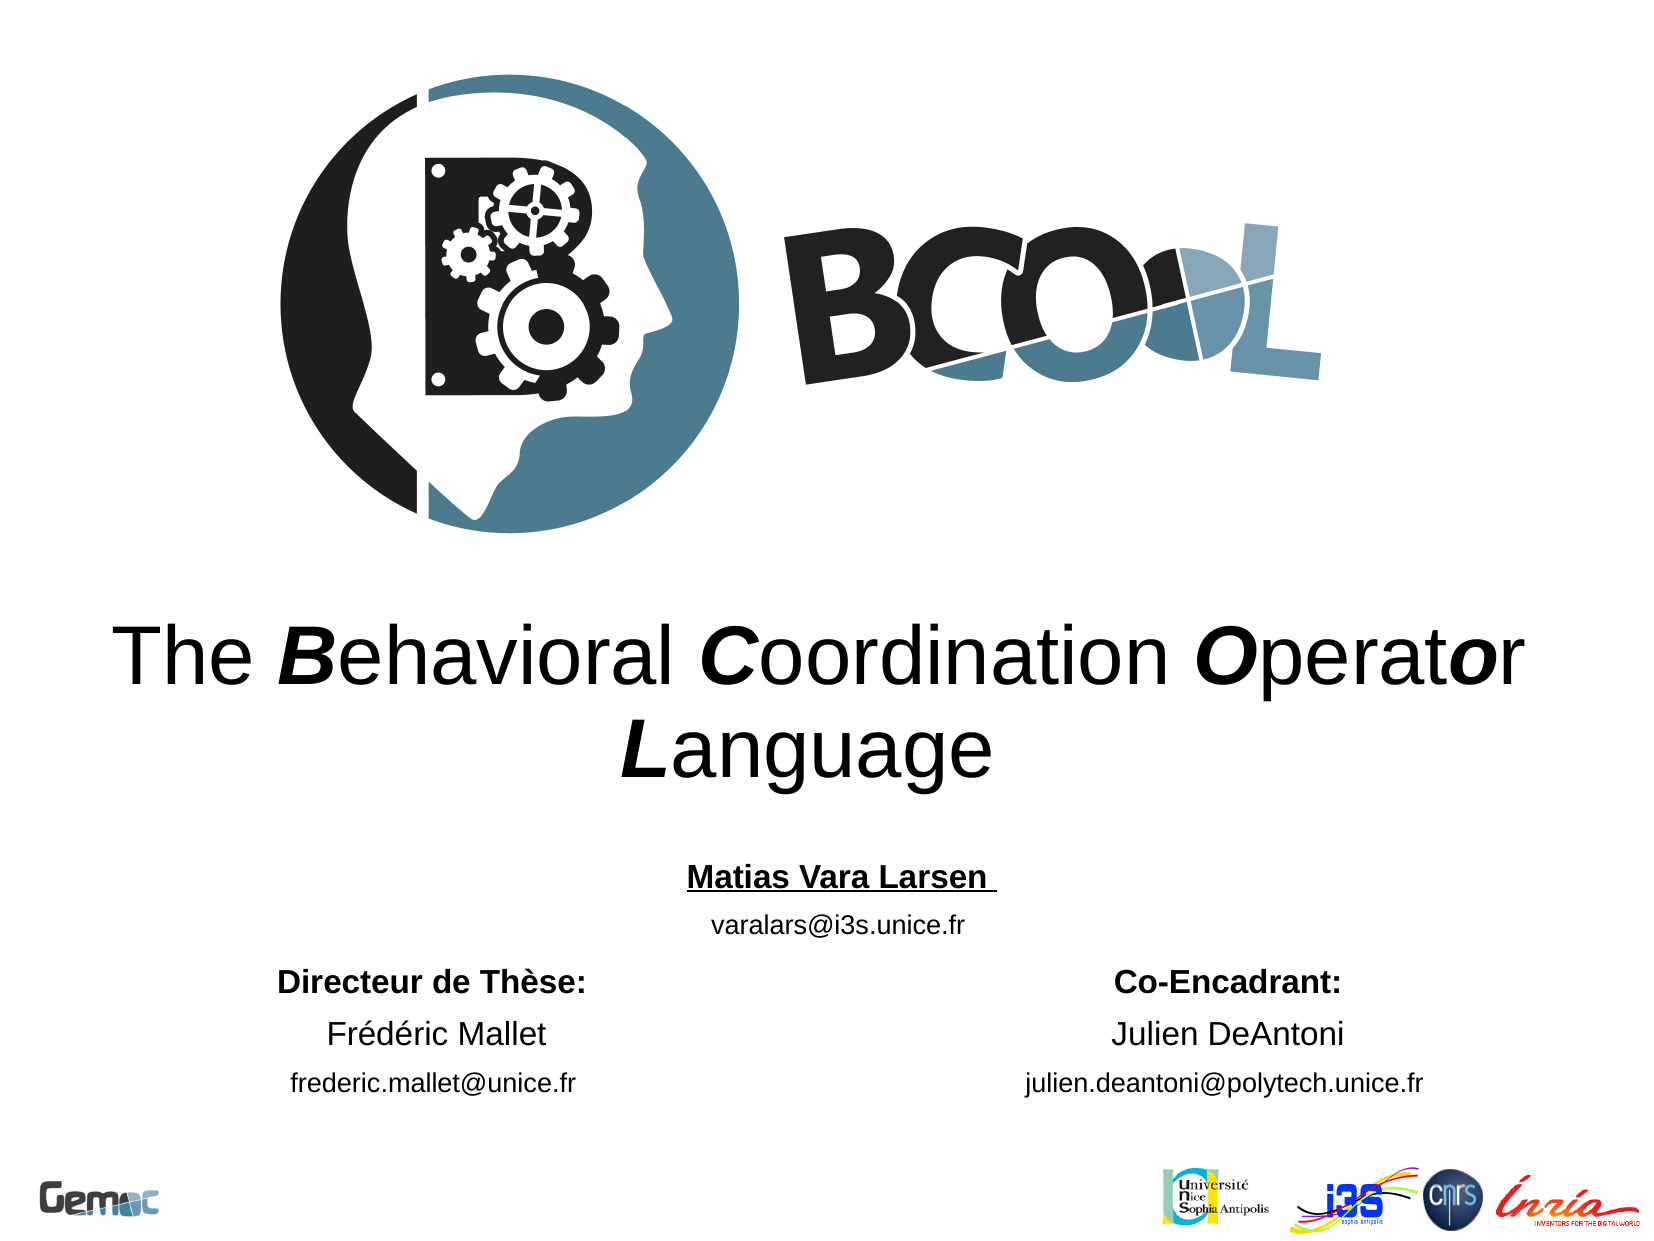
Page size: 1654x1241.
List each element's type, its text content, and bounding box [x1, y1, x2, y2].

title The Behavioral Coordination Operator Language [75, 124, 1564, 797]
text_box Matias Vara Larsen varalars@i3s.unice.fr [603, 840, 1081, 1124]
text_box Directeur de Thèse: Frédéric Mallet frederic.mallet@unice.fr [198, 945, 676, 1229]
picture [277, 71, 1321, 537]
picture [1137, 1167, 1647, 1241]
text_box Co-Encadrant: Julien DeAntoni julien.deantoni@polytech.unice.fr [990, 945, 1467, 1229]
